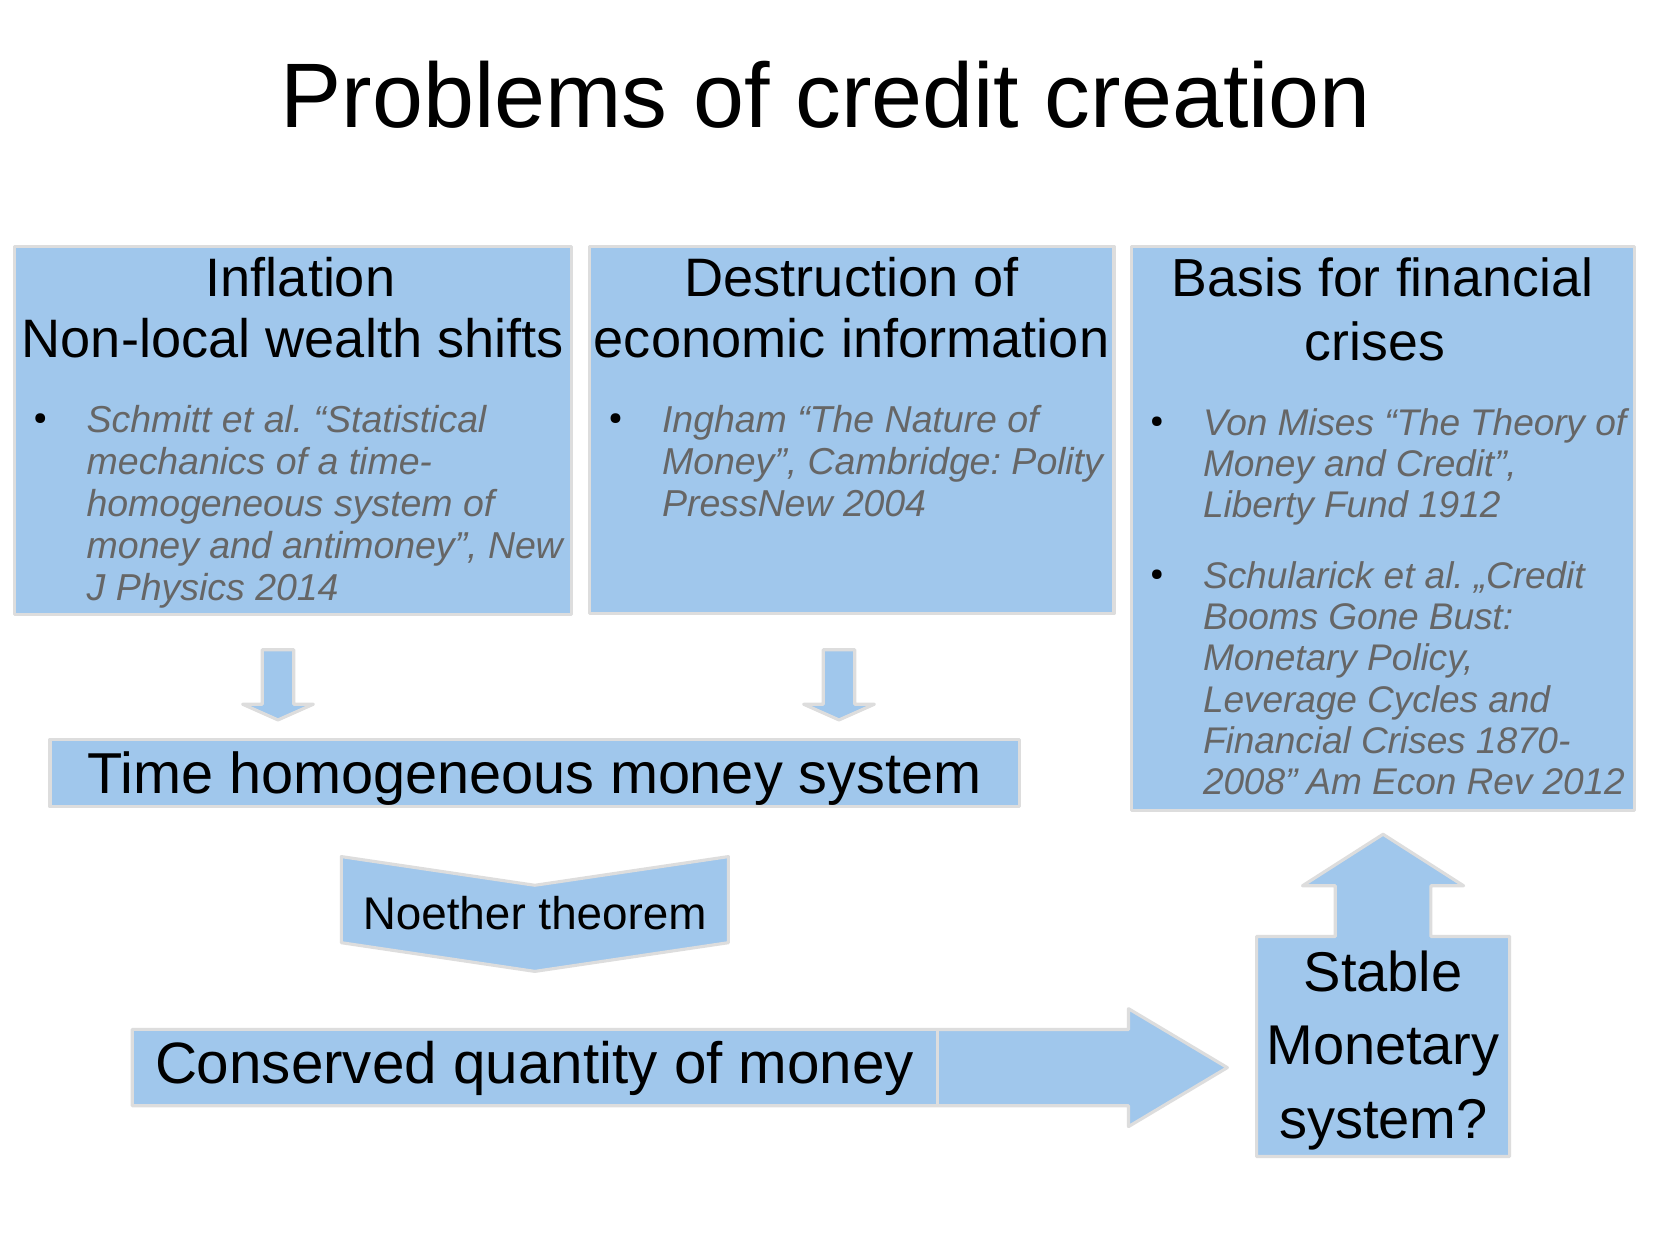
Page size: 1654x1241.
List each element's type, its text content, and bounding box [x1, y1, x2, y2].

list Time homogeneous money system [50, 739, 1020, 807]
title Problems of credit creation [82, 44, 1571, 147]
list Destruction of economic information Ingham “The Nature of Money”, Cambridge: Polity PressNew 2004 [589, 246, 1114, 614]
text_box [803, 649, 875, 720]
text_box [341, 856, 729, 972]
list Noether theorem [357, 886, 713, 942]
list Basis for financial crises Von Mises “The Theory of Money and Credit”, Liberty Fund 1912 Schularick et al. „Credit Booms Gone Bust: Monetary Policy, Leverage Cycles and Financial Crises 1870-2008” Am Econ Rev 2012 [1131, 246, 1635, 811]
text_box [939, 1008, 1228, 1127]
list Conserved quantity of money [132, 1029, 938, 1106]
text_box [1256, 834, 1510, 1157]
list Stable Monetary system? [1262, 940, 1504, 1154]
list Inflation Non-local wealth shifts Schmitt et al. “Statistical mechanics of a time-homogeneous system of money and antimoney”, New J Physics 2014 [14, 246, 572, 615]
text_box [242, 649, 314, 720]
